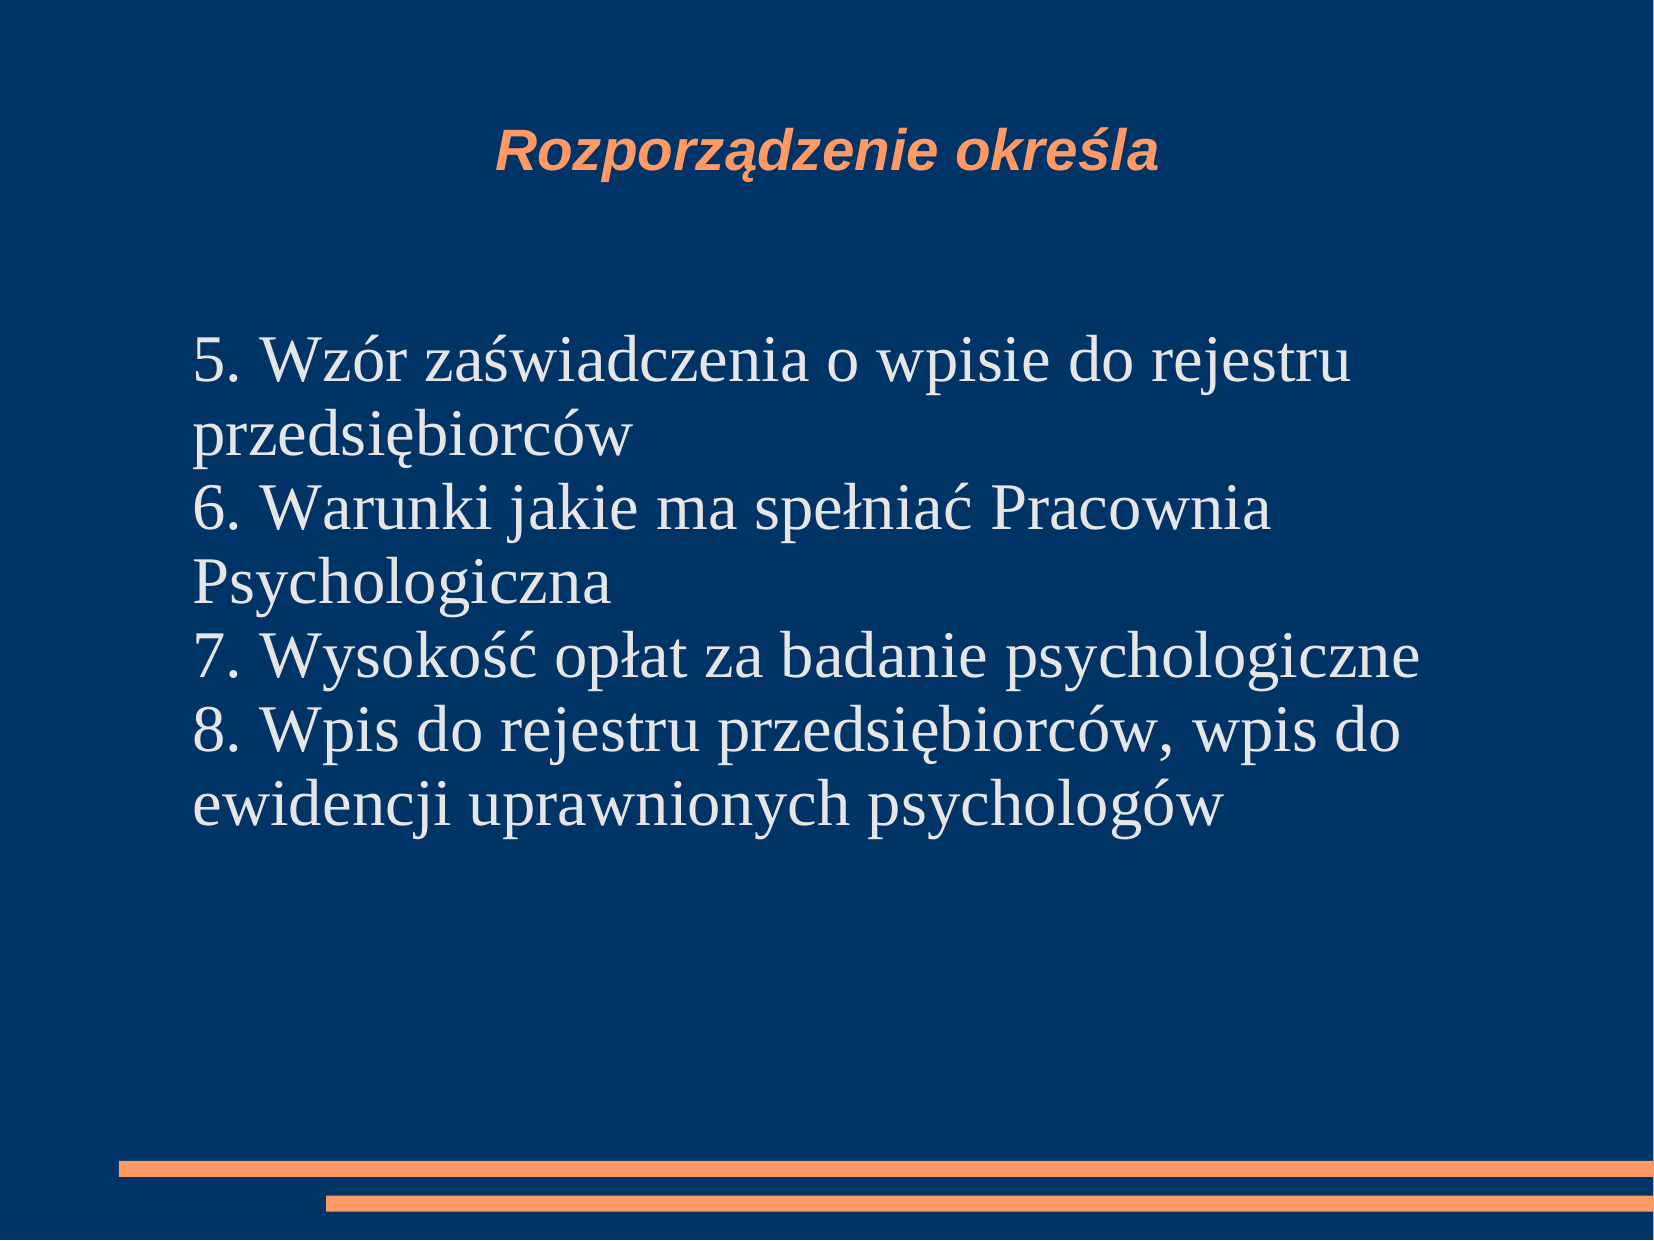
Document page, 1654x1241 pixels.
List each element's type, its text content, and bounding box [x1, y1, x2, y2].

title Rozporządzenie określa [121, 46, 1534, 254]
list 5. Wzór zaświadczenia o wpisie do rejestru przedsiębiorców 6. Warunki jakie ma spełniać Pracownia Psychologiczna 7. Wysokość opłat za badanie psychologiczne 8. Wpis do rejestru przedsiębiorców, wpis do ewidencji uprawnionych psychologów [121, 322, 1561, 1132]
